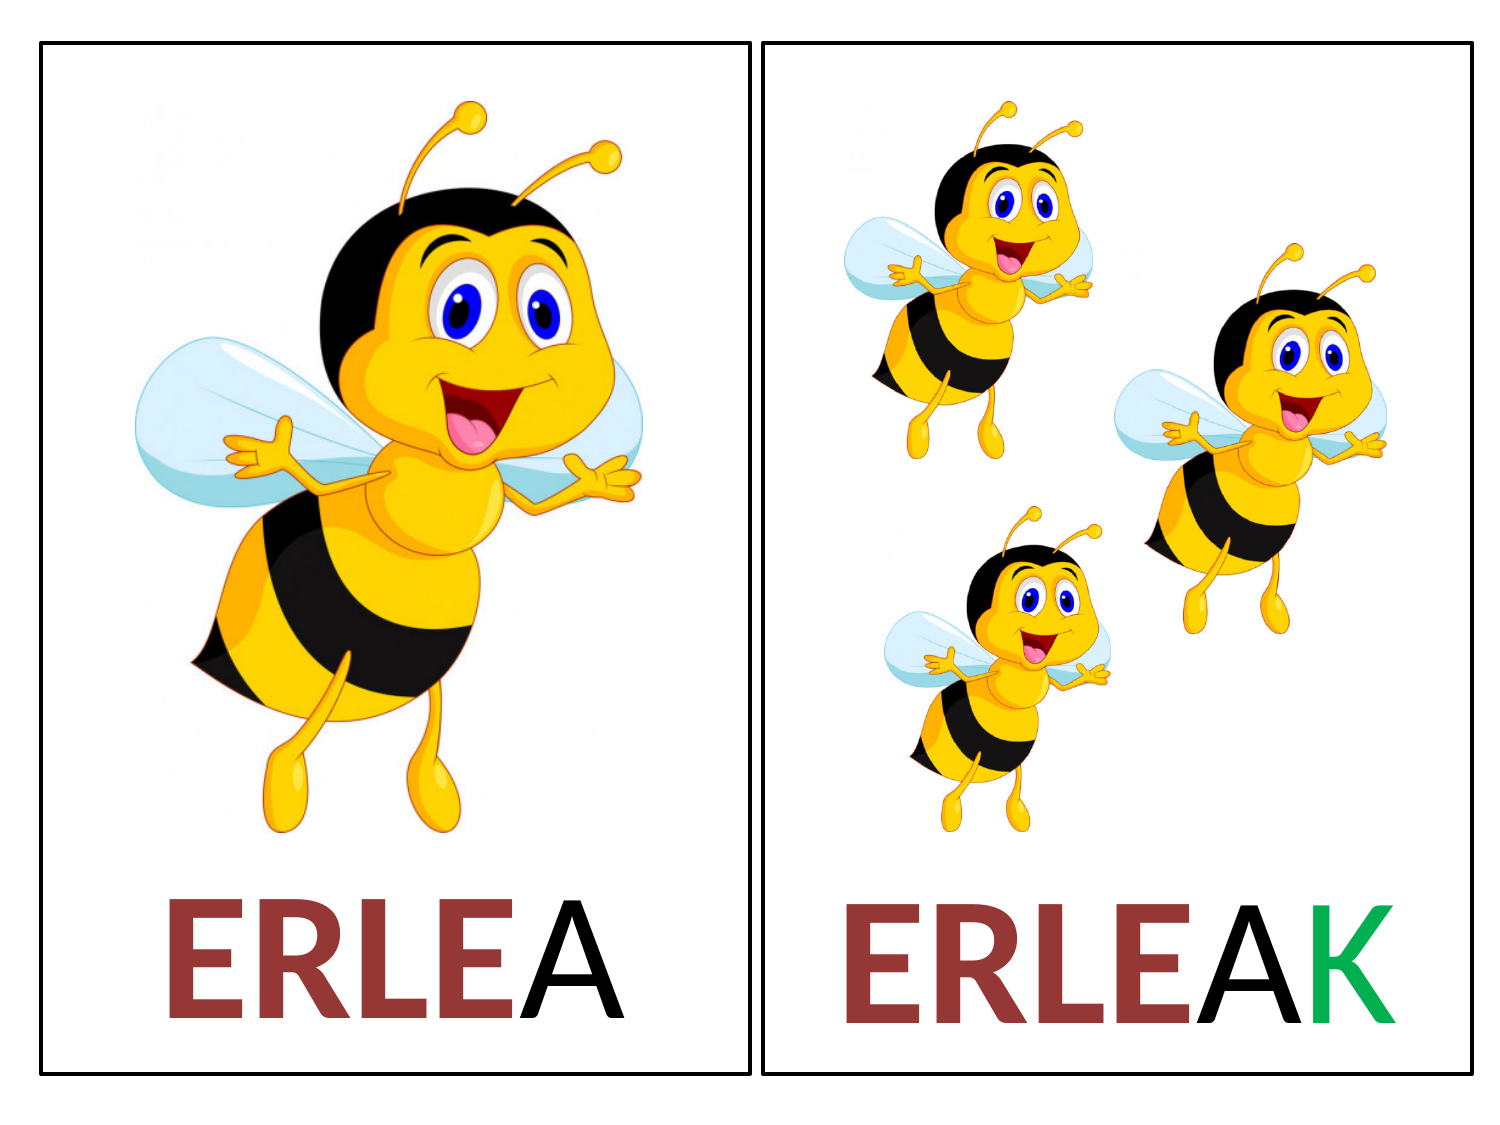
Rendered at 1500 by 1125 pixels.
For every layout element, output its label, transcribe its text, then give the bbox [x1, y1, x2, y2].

picture [884, 506, 1111, 832]
text_box ERLEAK [822, 832, 1413, 1068]
picture [844, 101, 1093, 459]
text_box ERLEA [145, 833, 641, 1064]
picture [1114, 243, 1387, 634]
picture [135, 101, 643, 833]
